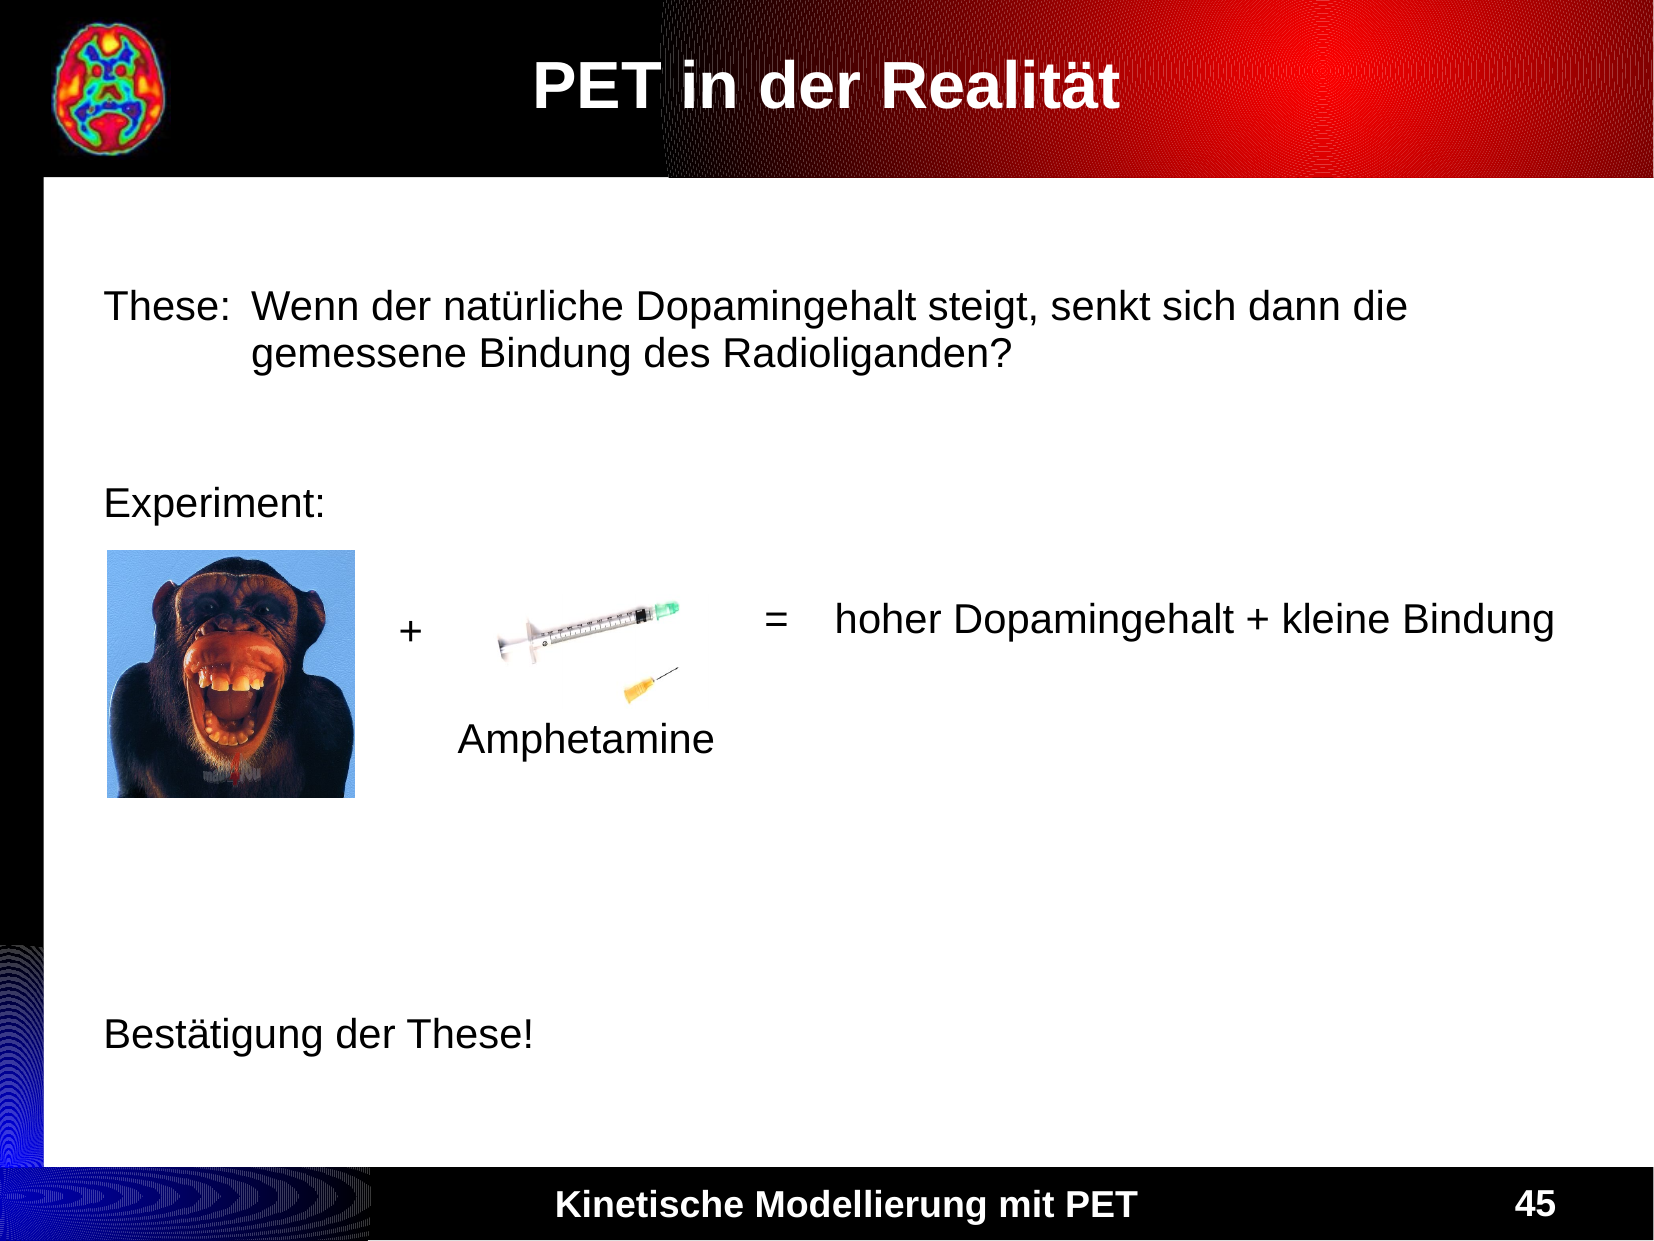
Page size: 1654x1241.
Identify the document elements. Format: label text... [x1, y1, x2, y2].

text_box Kinetische Modellierung mit PET [512, 1176, 1182, 1235]
text_box = hoher Dopamingehalt + kleine Bindung [738, 588, 1595, 650]
picture [489, 594, 709, 708]
text_box 55 [1422, 1175, 1649, 1234]
text_box Amphetamine [442, 708, 739, 818]
text_box + [383, 600, 532, 709]
picture [107, 550, 355, 798]
title PET in der Realität [115, 11, 1539, 160]
picture [51, 17, 115, 160]
text_box Bestätigung der These! [88, 1003, 1565, 1066]
text_box [0, 0, 1654, 1241]
text_box These: Wenn der natürliche Dopamingehalt steigt, senkt sich dann die gemessene Bindung des Radioliganden? [88, 275, 1565, 431]
text_box Experiment: [88, 472, 1565, 581]
